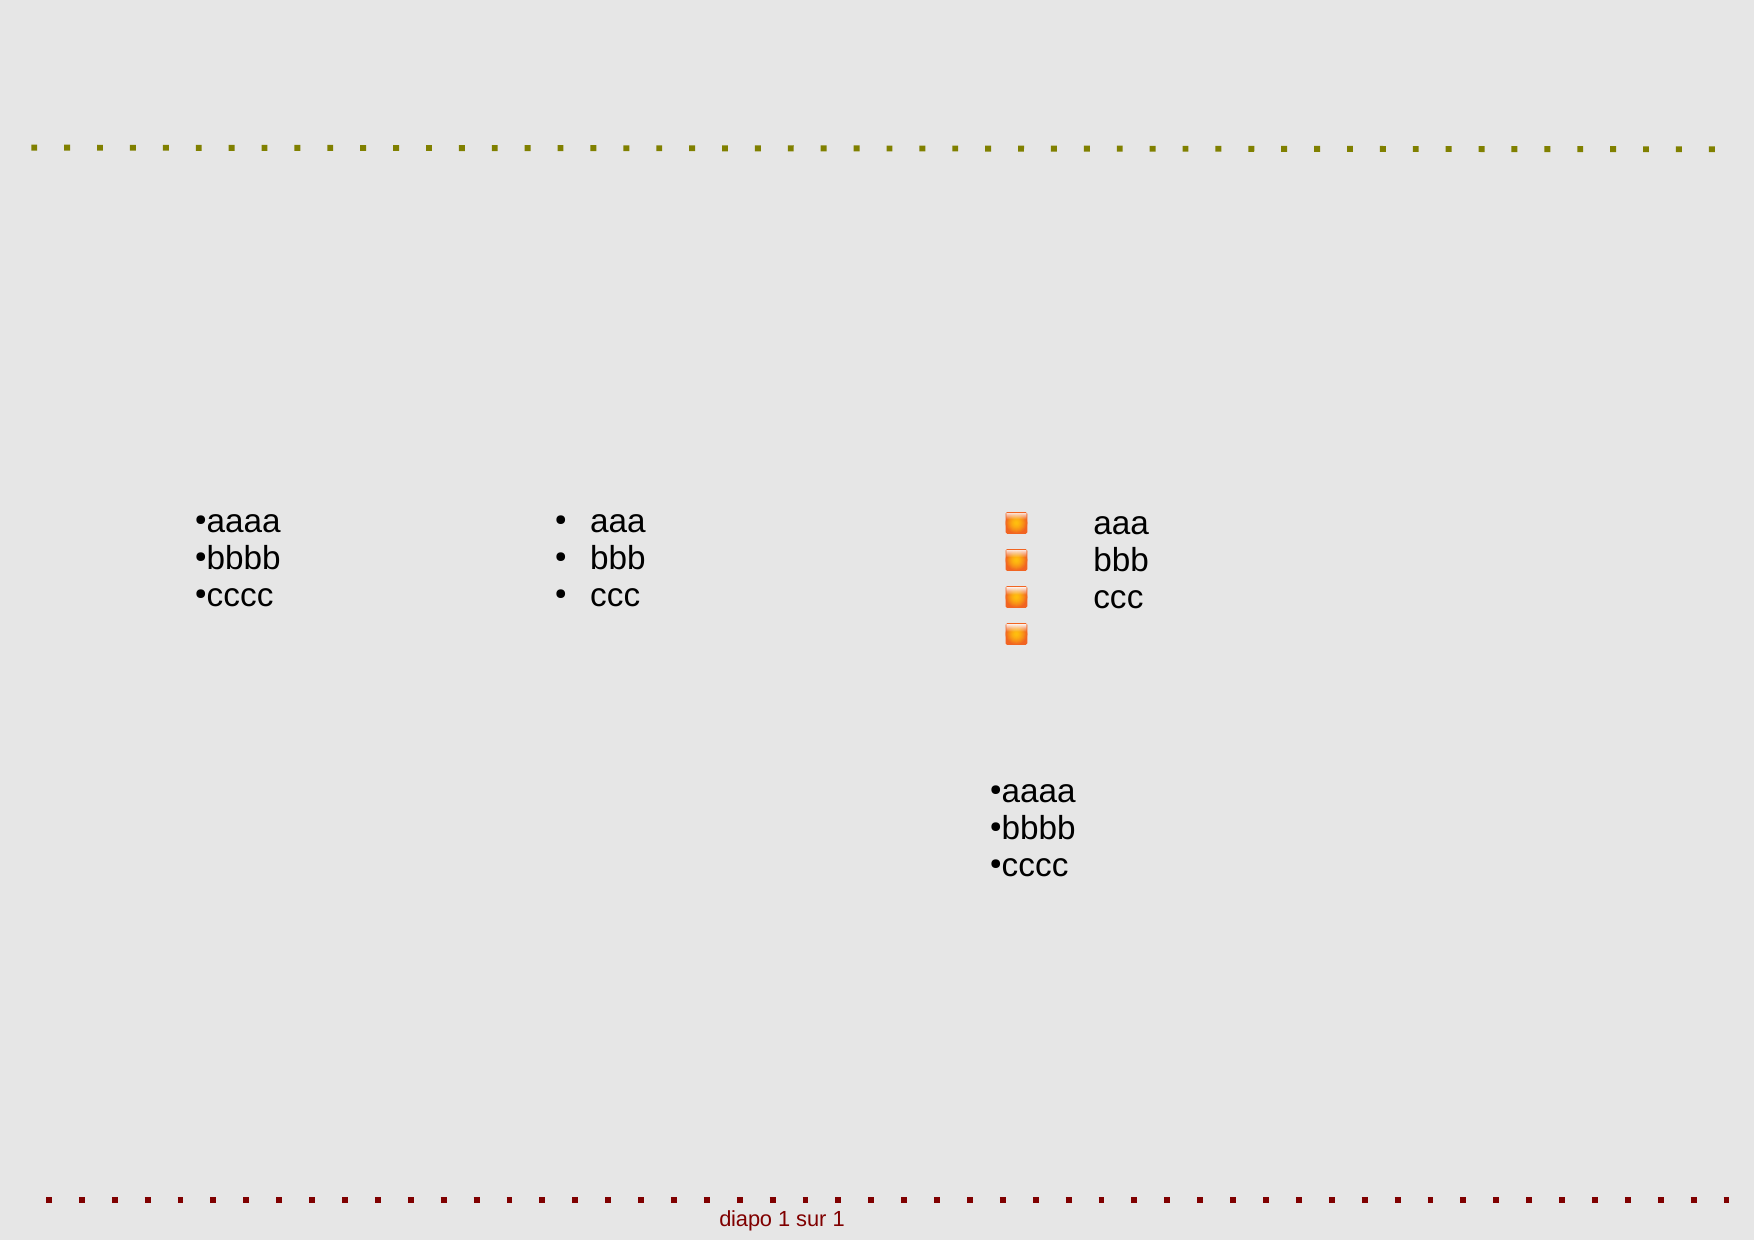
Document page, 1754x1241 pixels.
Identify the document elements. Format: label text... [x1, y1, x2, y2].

text_box aaa bbb ccc [990, 497, 1276, 661]
text_box aaaa bbbb cccc [975, 765, 1231, 891]
text_box aaaa bbbb cccc [180, 495, 436, 621]
text_box aaa bbb ccc [540, 495, 826, 658]
